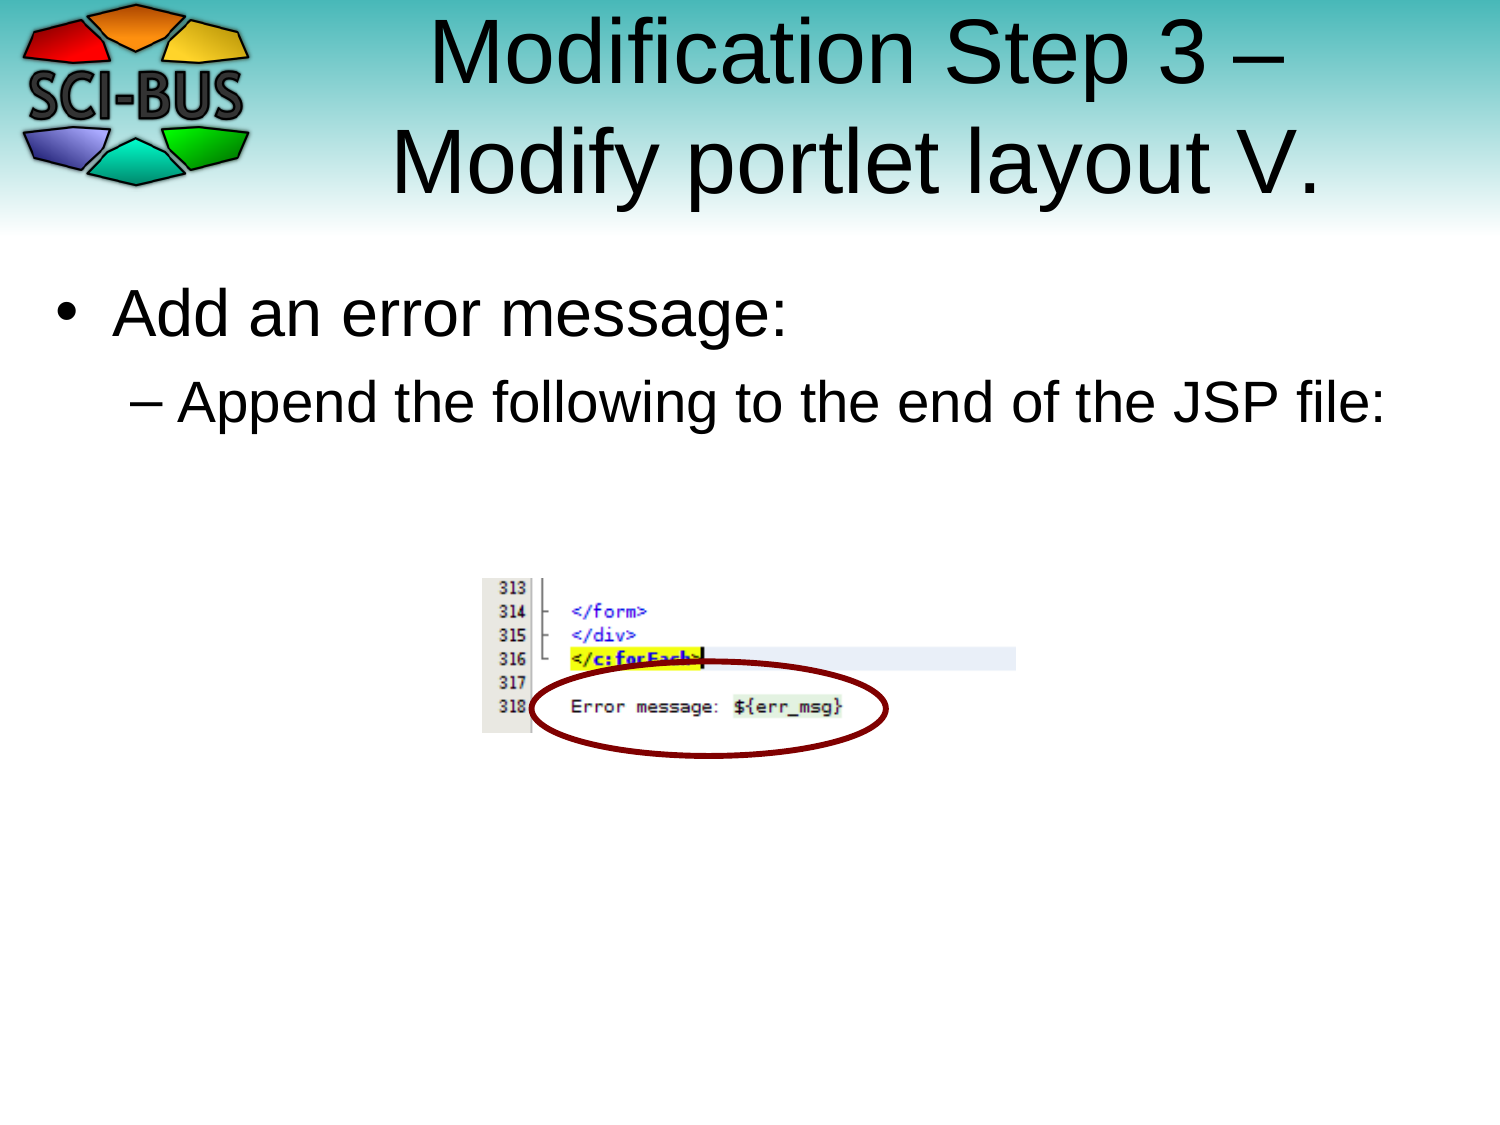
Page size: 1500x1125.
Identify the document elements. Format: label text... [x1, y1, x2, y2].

picture [482, 578, 1016, 733]
title Modification Step 3 – Modify portlet layout V. [289, 0, 1425, 220]
picture [17, 0, 254, 192]
list Add an error message: Append the following to the end of the JSP file: [41, 262, 1459, 1006]
picture [535, 665, 882, 733]
